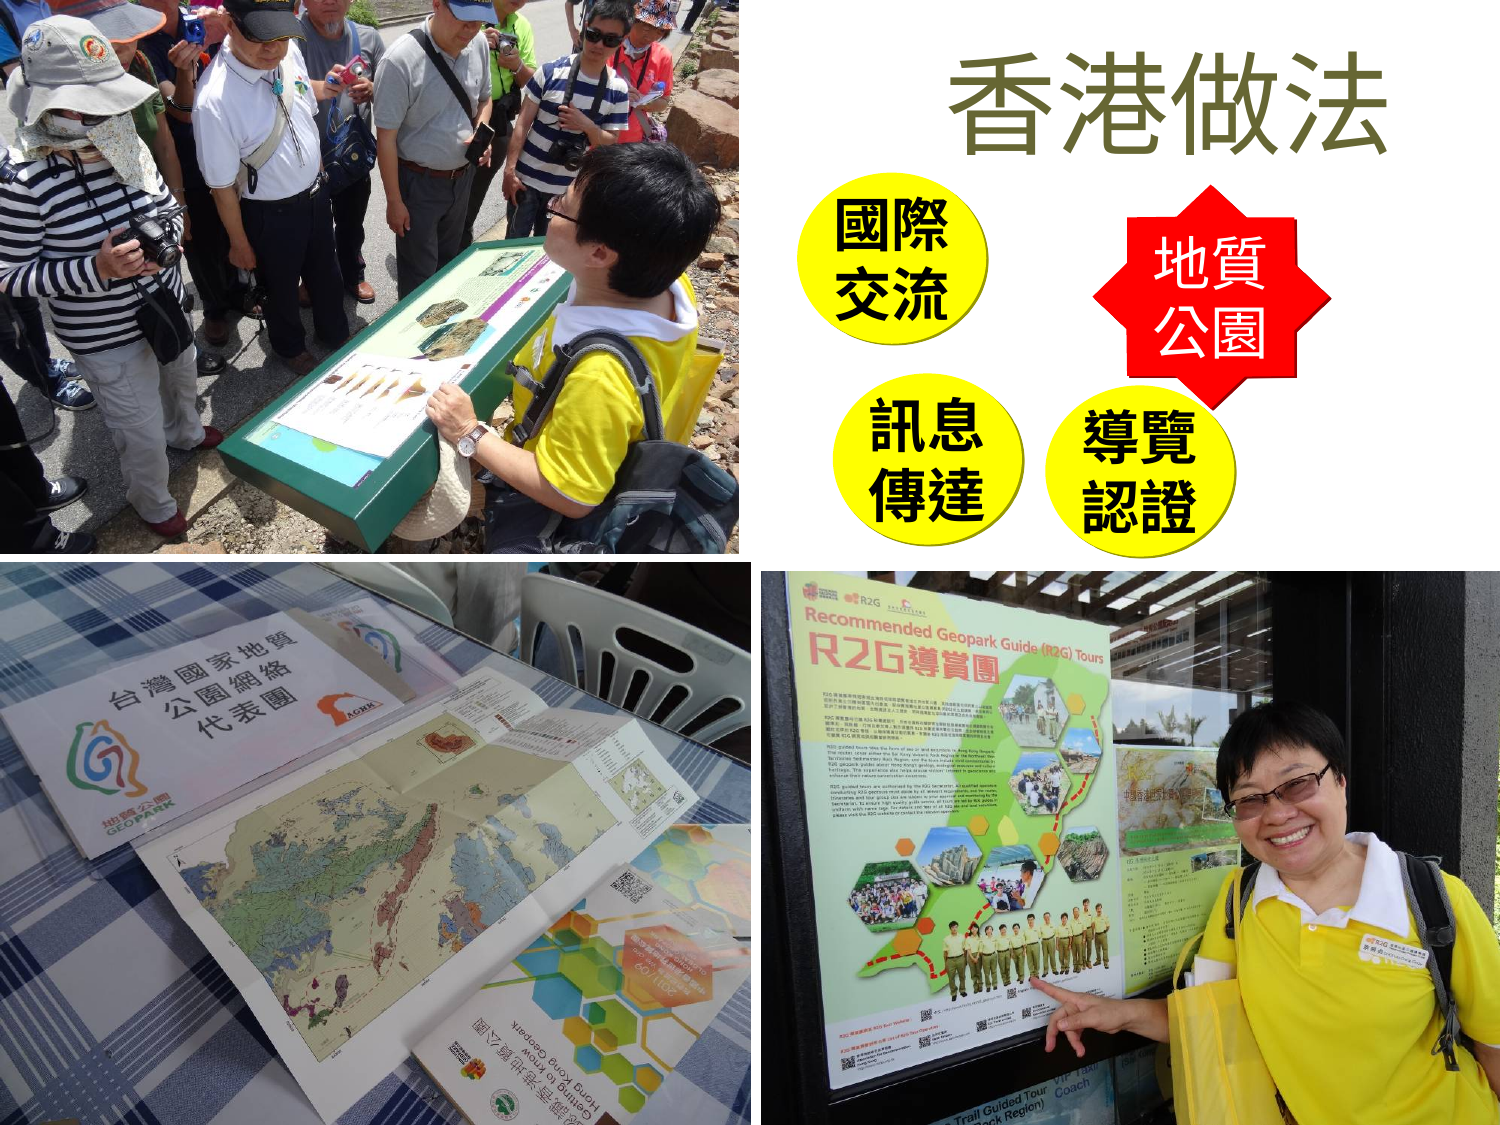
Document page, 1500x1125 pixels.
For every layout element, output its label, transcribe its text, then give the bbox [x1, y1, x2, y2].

text_box 香港做法 [903, 42, 1436, 161]
text_box 國際 交流 [797, 172, 987, 344]
text_box 導覽 認證 [1045, 385, 1235, 557]
text_box 地質 公園 [1092, 184, 1329, 409]
picture [0, 562, 751, 1125]
text_box 訊息 傳達 [832, 373, 1022, 545]
picture [0, 0, 739, 554]
picture [761, 571, 1500, 1125]
